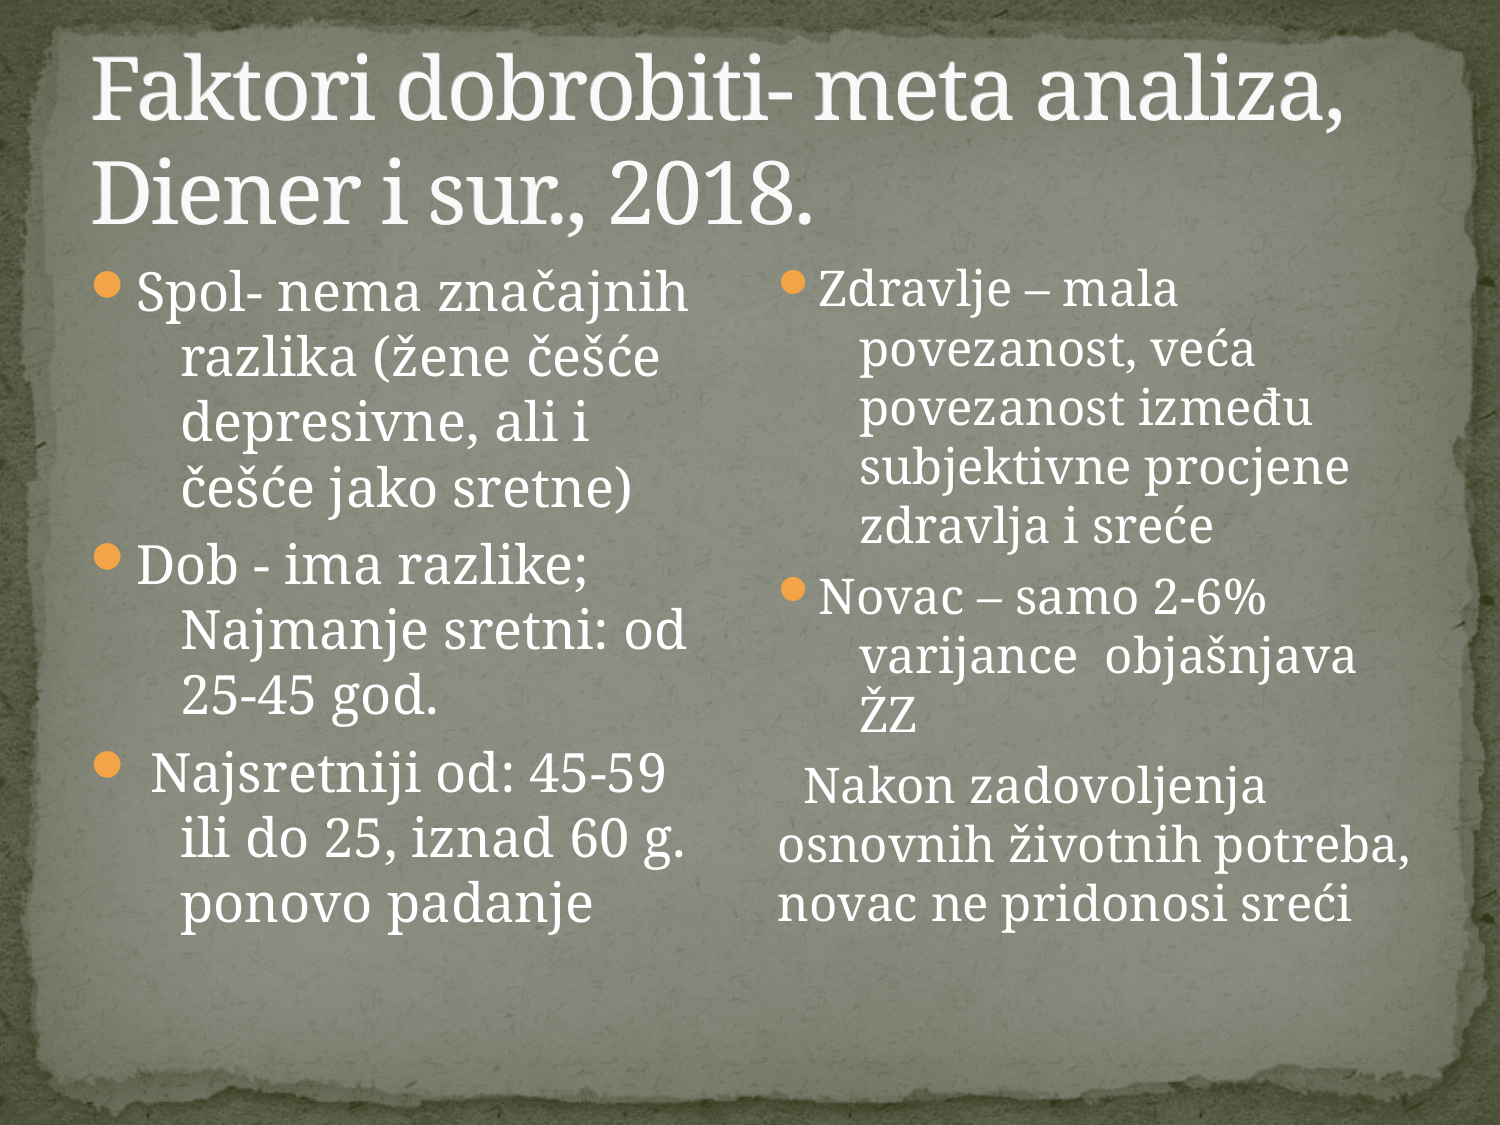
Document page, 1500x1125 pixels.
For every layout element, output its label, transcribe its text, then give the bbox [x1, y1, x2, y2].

list Spol- nema značajnih razlika (žene češće depresivne, ali i češće jako sretne) Dob - ima razlike; Najmanje sretni: od 25-45 god. Najsretniji od: 45-59 ili do 25, iznad 60 g. ponovo padanje [75, 249, 742, 1000]
list Zdravlje – mala povezanost, veća povezanost između subjektivne procjene zdravlja i sreće Novac – samo 2-6% varijance objašnjava ŽZ Nakon zadovoljenja osnovnih životnih potreba, novac ne pridonosi sreći [762, 249, 1429, 1000]
title Faktori dobrobiti- meta analiza, Diener i sur., 2018. [75, 24, 1426, 225]
